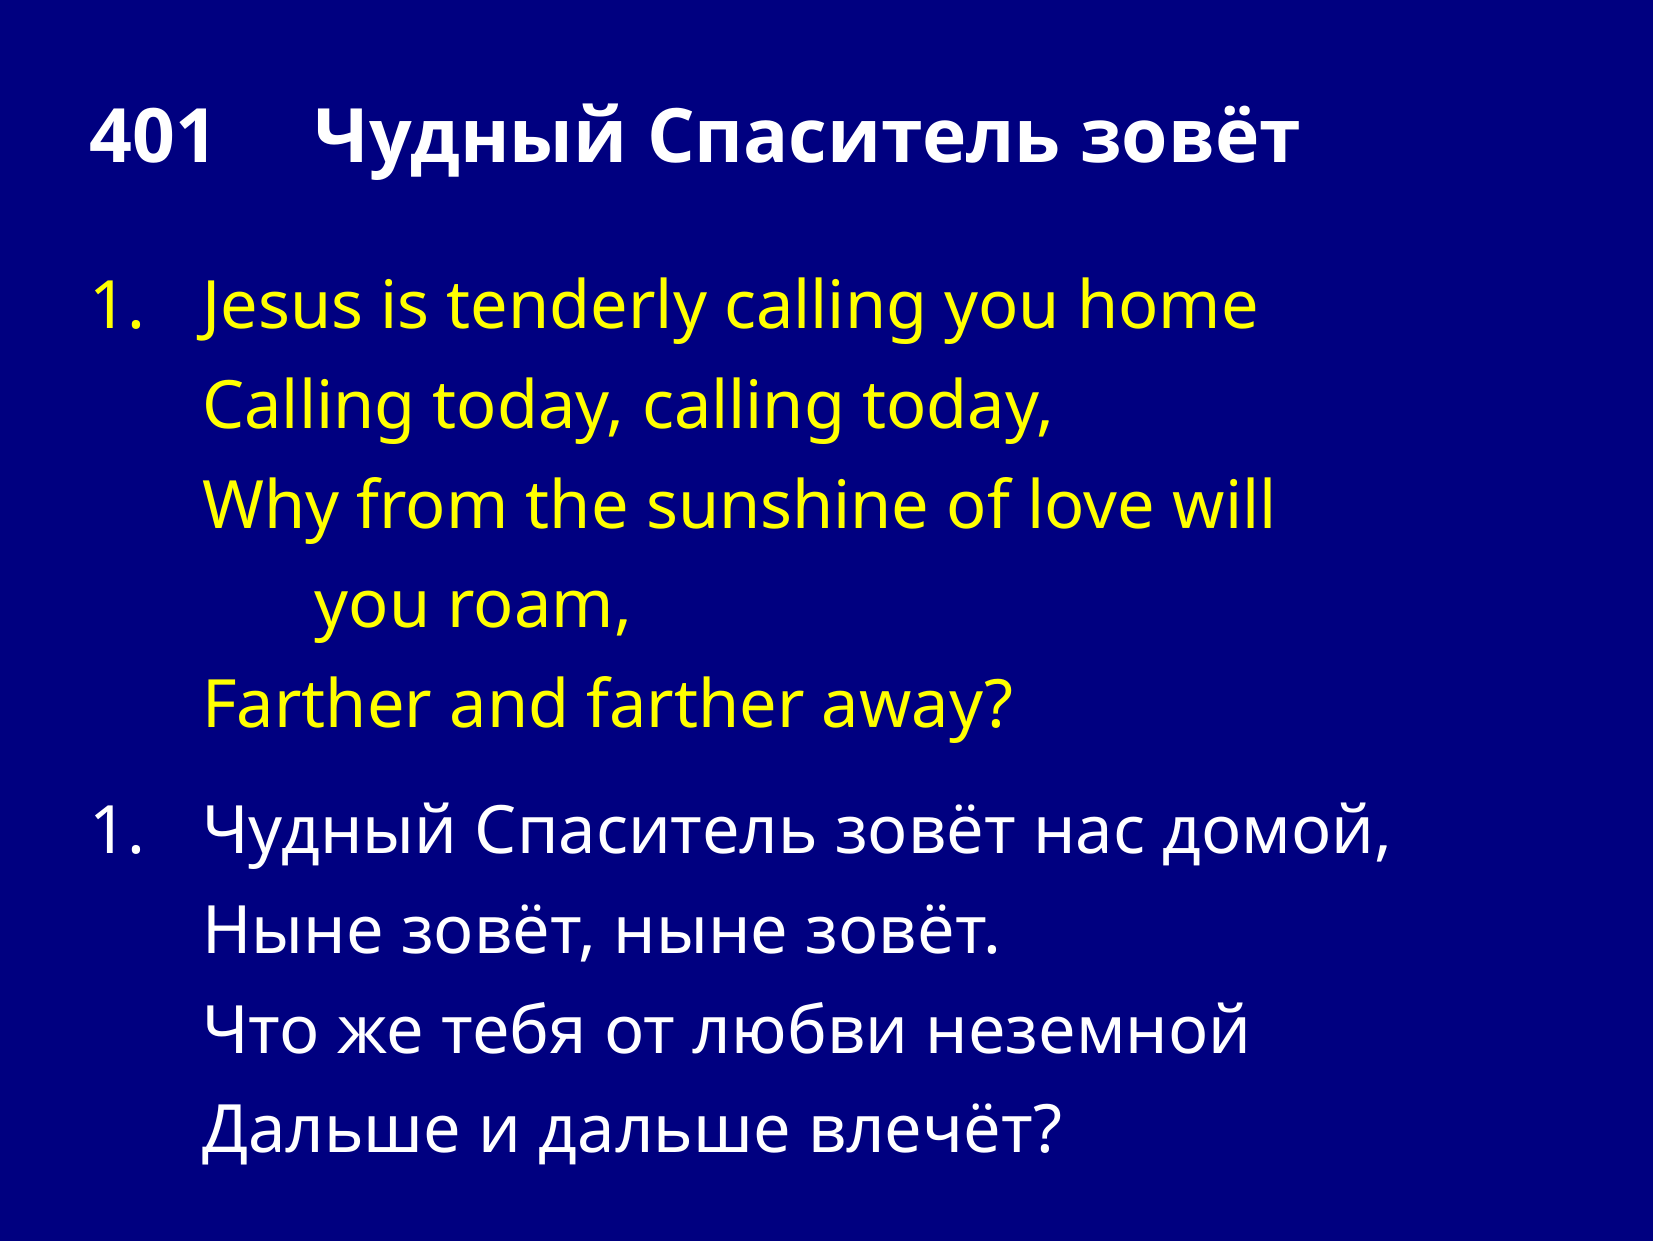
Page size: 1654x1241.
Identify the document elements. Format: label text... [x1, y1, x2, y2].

text_box 1. Чудный Спаситель зовёт нас домой, Ныне зовёт, ныне зовёт. Что же тебя от любви неземной Дальше и дальше влечёт? [75, 675, 1576, 1163]
text_box 401 Чудный Спаситель зовёт [75, 75, 1576, 188]
text_box 1. Jesus is tenderly calling you home Calling today, calling today, Why from the sunshine of love will you roam, Farther and farther away? [75, 188, 1576, 675]
